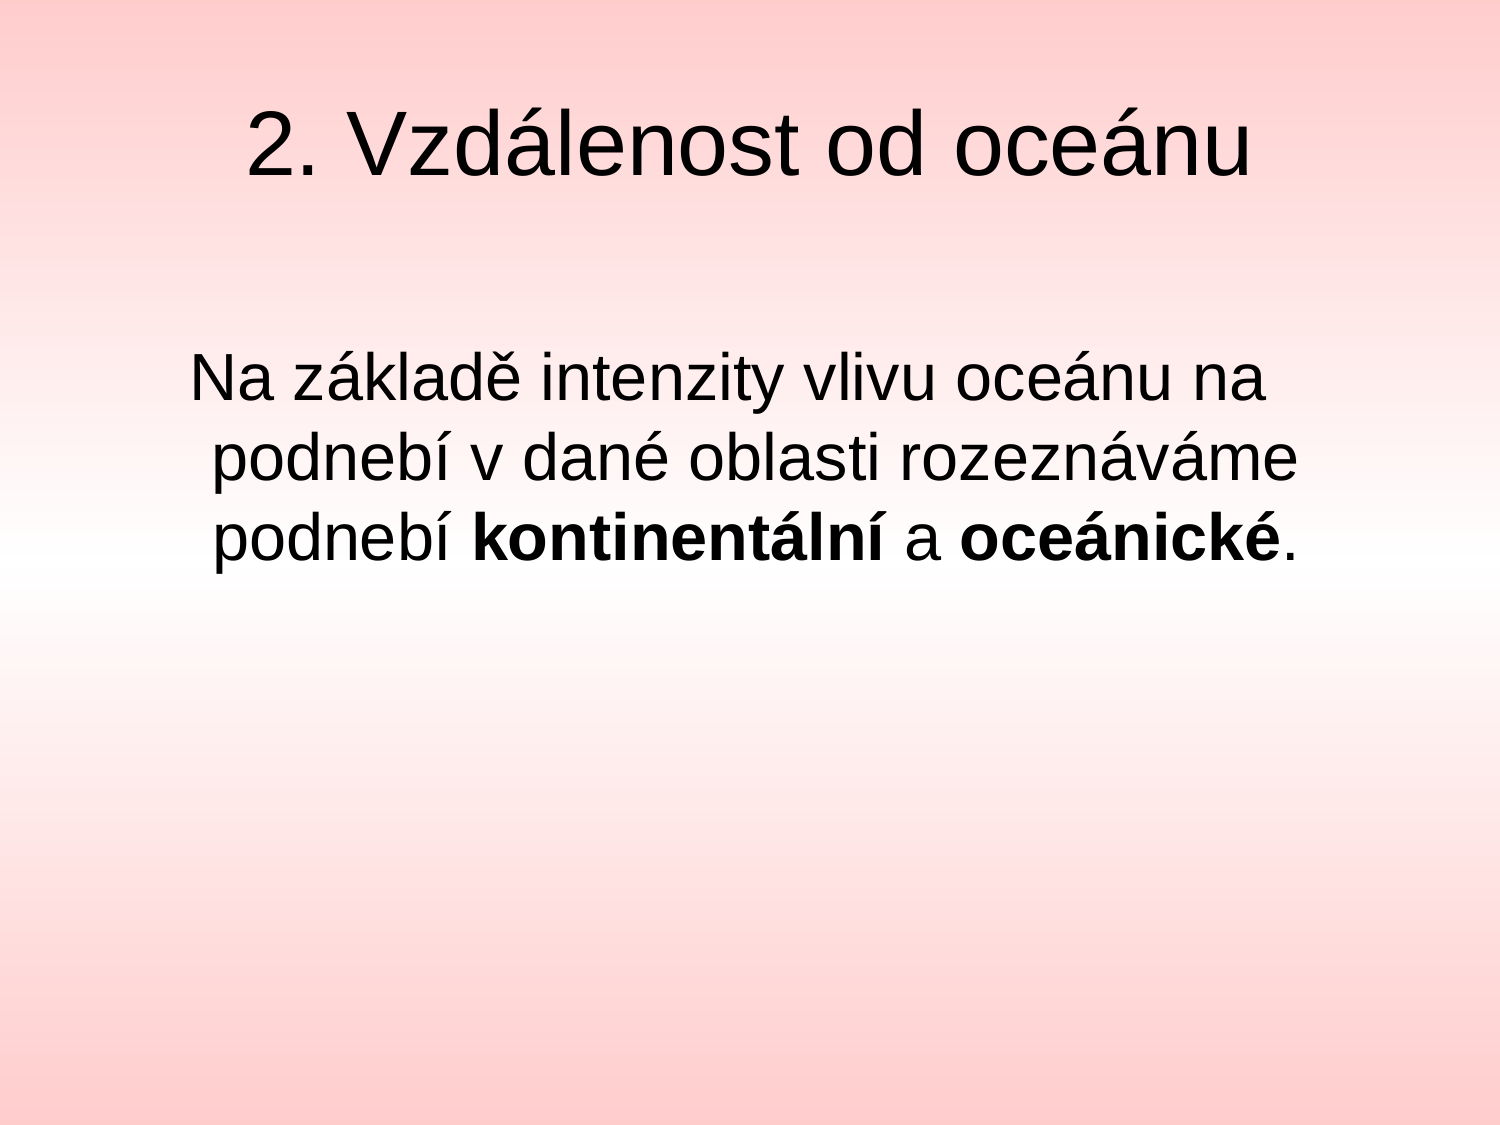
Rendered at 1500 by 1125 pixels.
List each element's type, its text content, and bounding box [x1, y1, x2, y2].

list Na základě intenzity vlivu oceánu na podnebí v dané oblasti rozeznáváme podnebí kontinentální a oceánické. [53, 326, 1404, 852]
title 2. Vzdálenost od oceánu [75, 45, 1426, 233]
